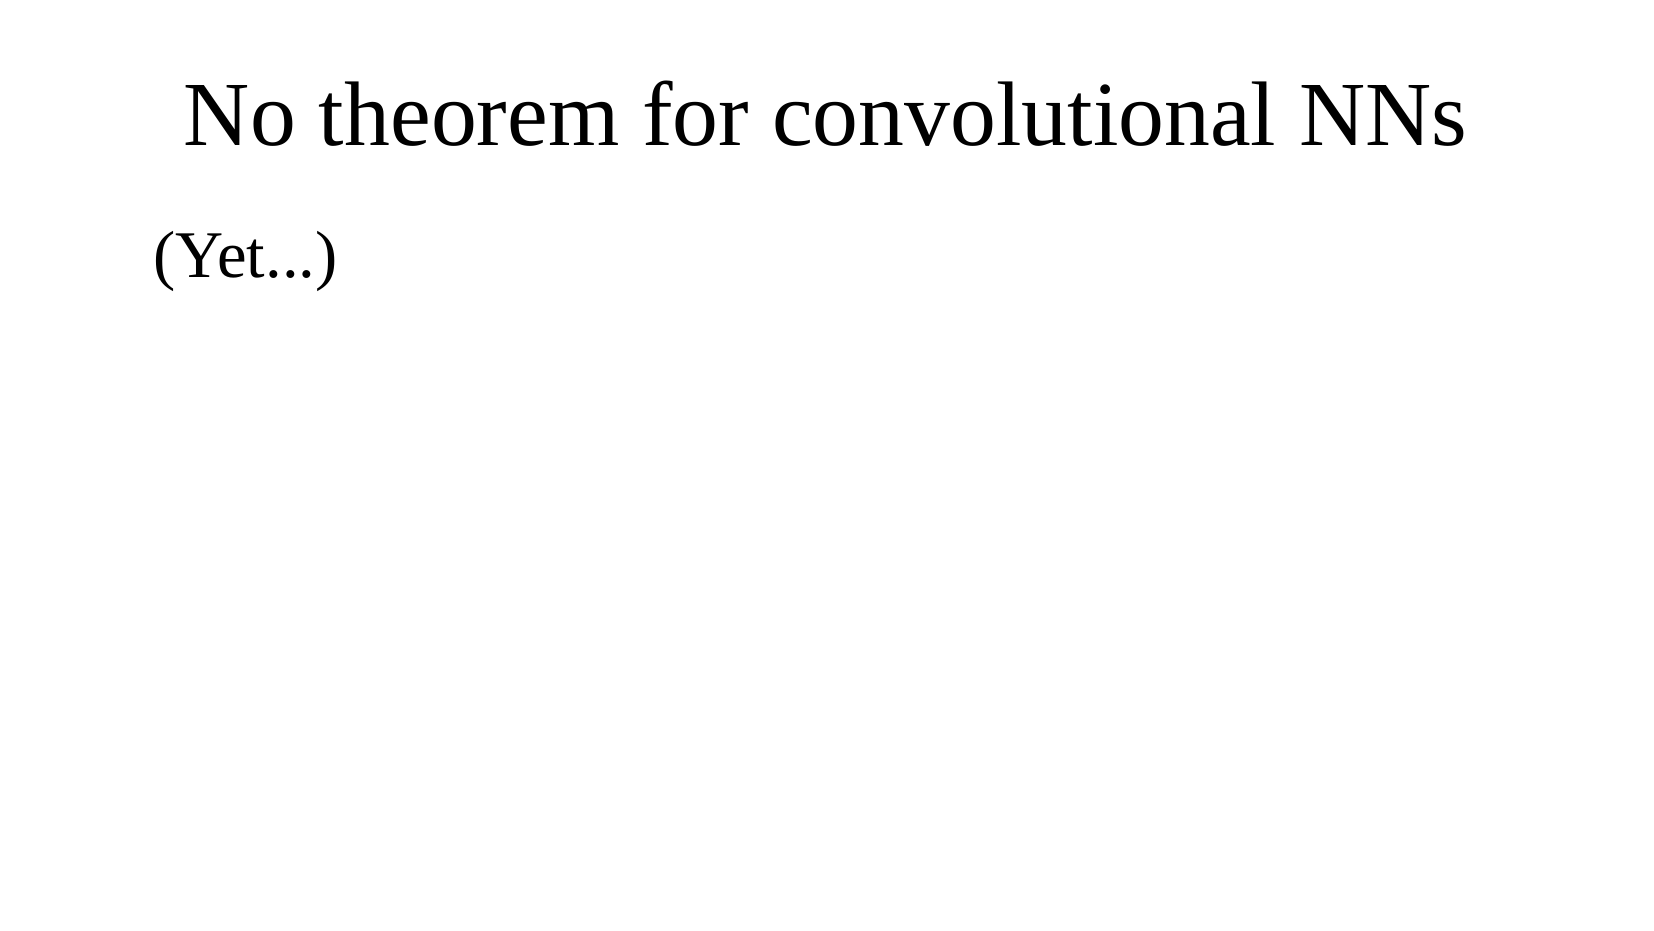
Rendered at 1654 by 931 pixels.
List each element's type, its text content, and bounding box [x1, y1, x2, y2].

list (Yet...) [82, 217, 1571, 875]
title No theorem for convolutional NNs [82, 37, 1571, 193]
